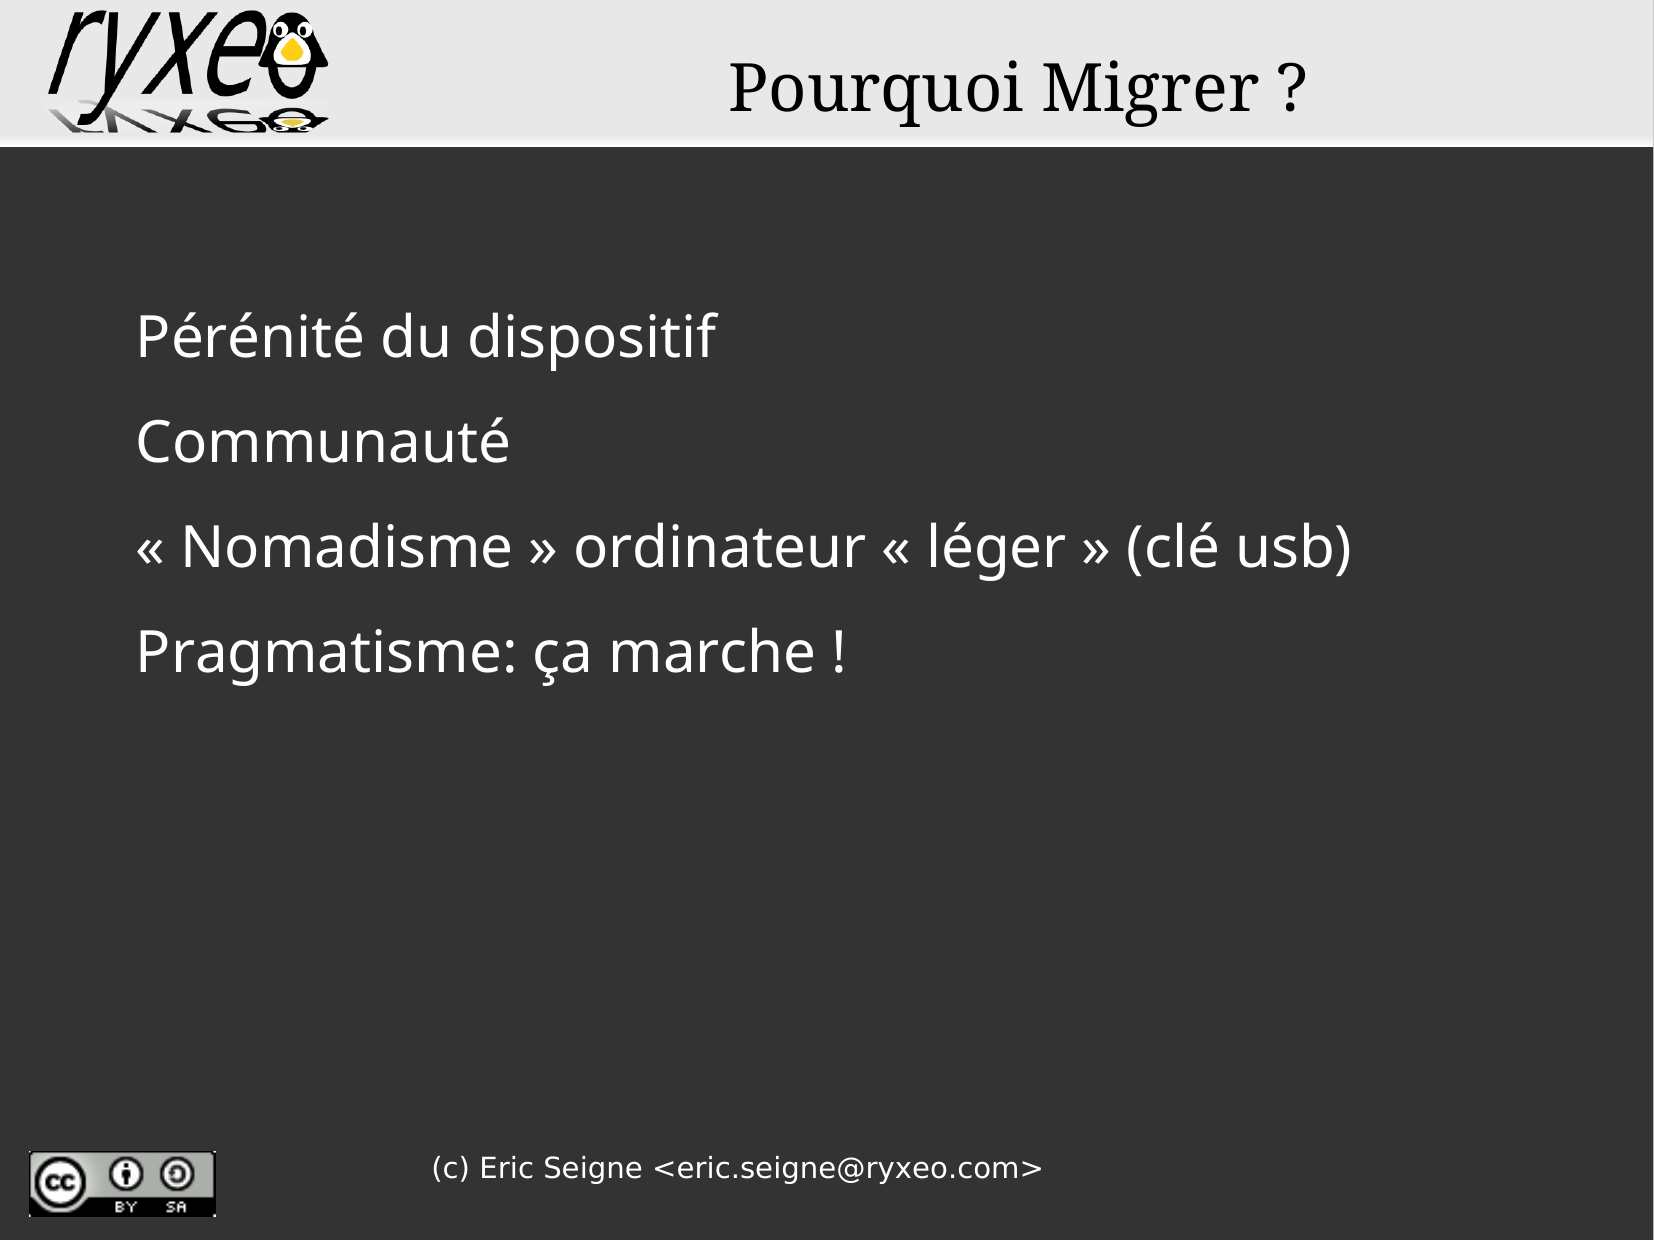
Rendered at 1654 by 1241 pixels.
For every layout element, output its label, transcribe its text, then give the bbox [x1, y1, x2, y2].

title Pourquoi Migrer ? [442, 29, 1595, 142]
list Pérénité du dispositif Communauté « Nomadisme » ordinateur « léger » (clé usb) Pragmatisme: ça marche ! [118, 295, 1522, 1117]
picture [29, 1151, 216, 1217]
picture [0, 0, 1654, 147]
